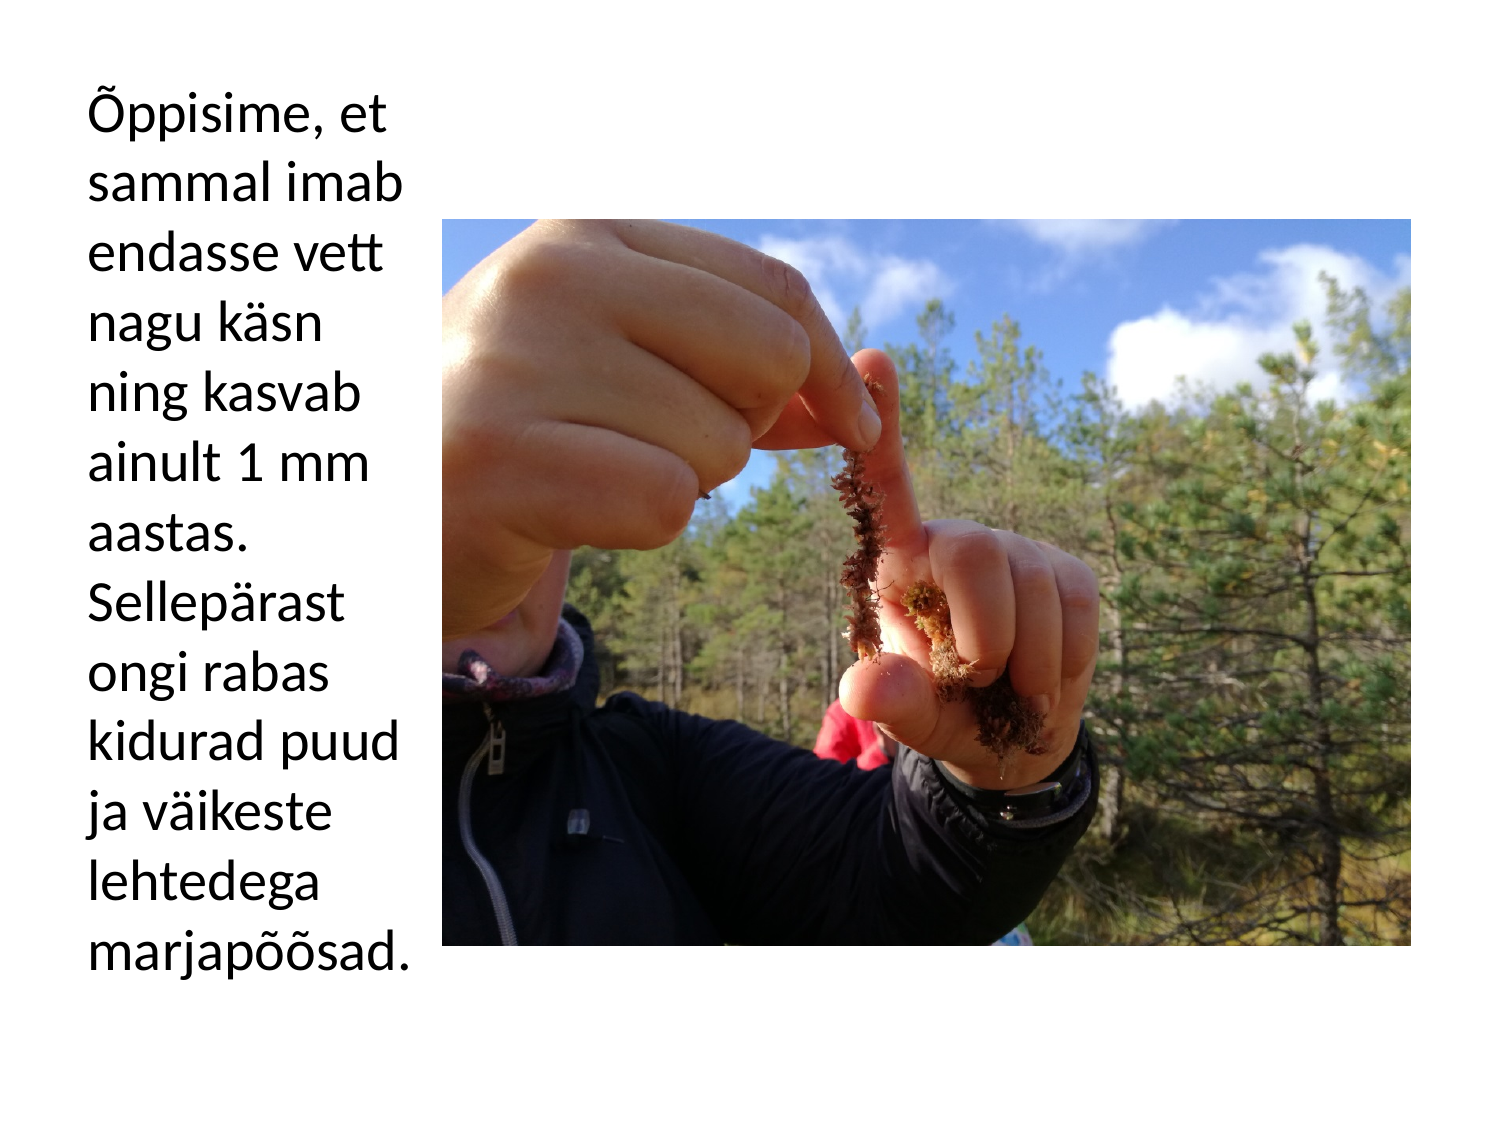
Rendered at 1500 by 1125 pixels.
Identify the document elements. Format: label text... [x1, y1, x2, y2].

picture [442, 219, 1411, 946]
list Õppisime, et sammal imab endasse vett nagu käsn ning kasvab ainult 1 mm aastas. Sellepärast ongi rabas kidurad puud ja väikeste lehtedega marjapõõsad. [72, 66, 432, 1005]
